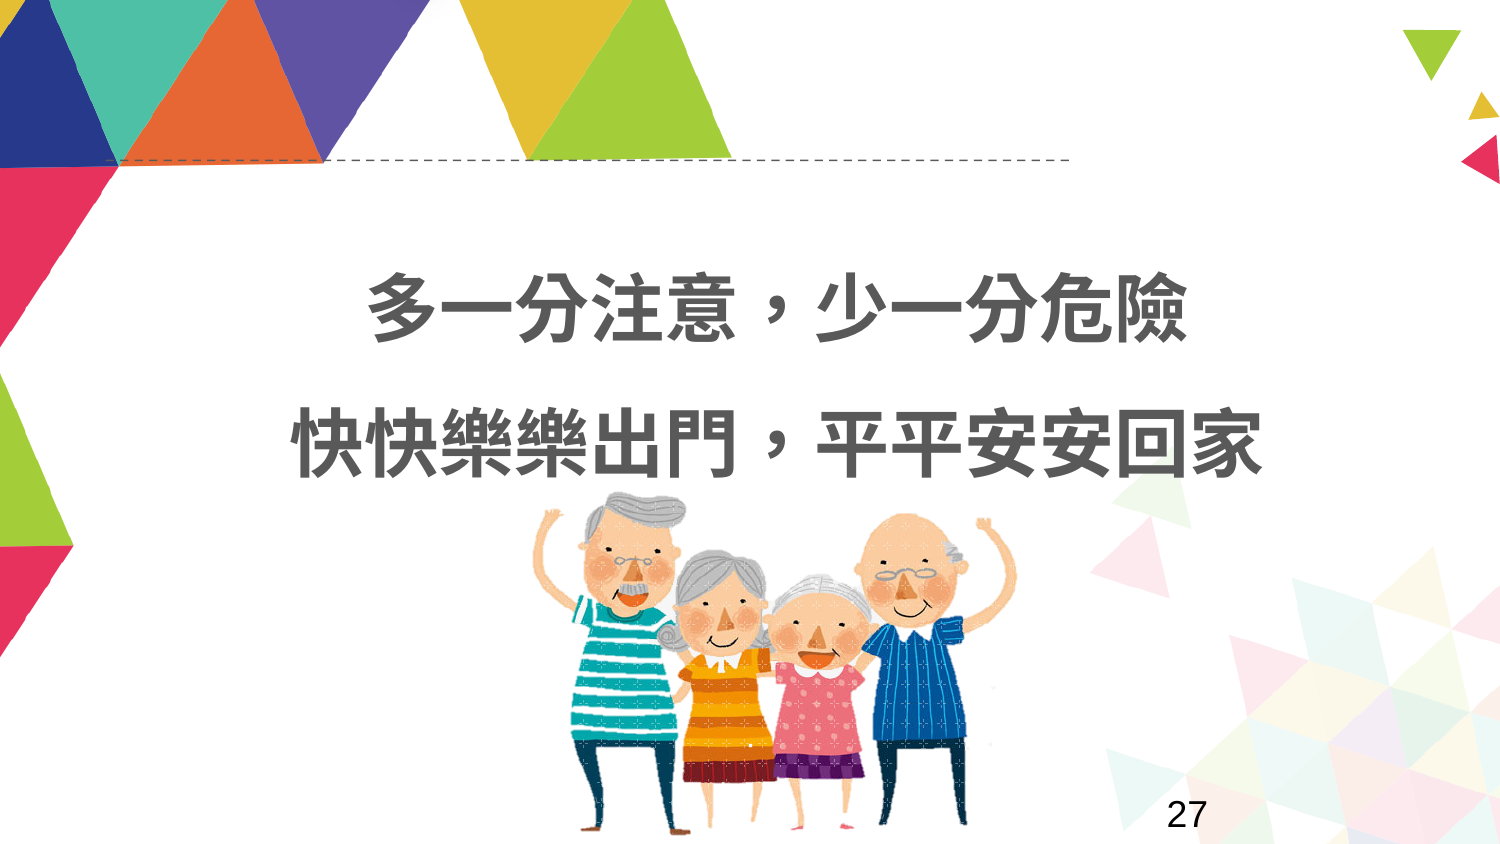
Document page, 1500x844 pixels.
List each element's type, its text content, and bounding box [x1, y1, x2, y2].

text_box [1402, 29, 1462, 81]
text_box [1461, 134, 1500, 185]
text_box [1468, 91, 1500, 120]
picture [0, 0, 1500, 844]
text_box <編號> [1151, 790, 1490, 836]
text_box 多一分注意，少一分危險 快快樂樂出門，平平安安回家 [265, 209, 1289, 494]
